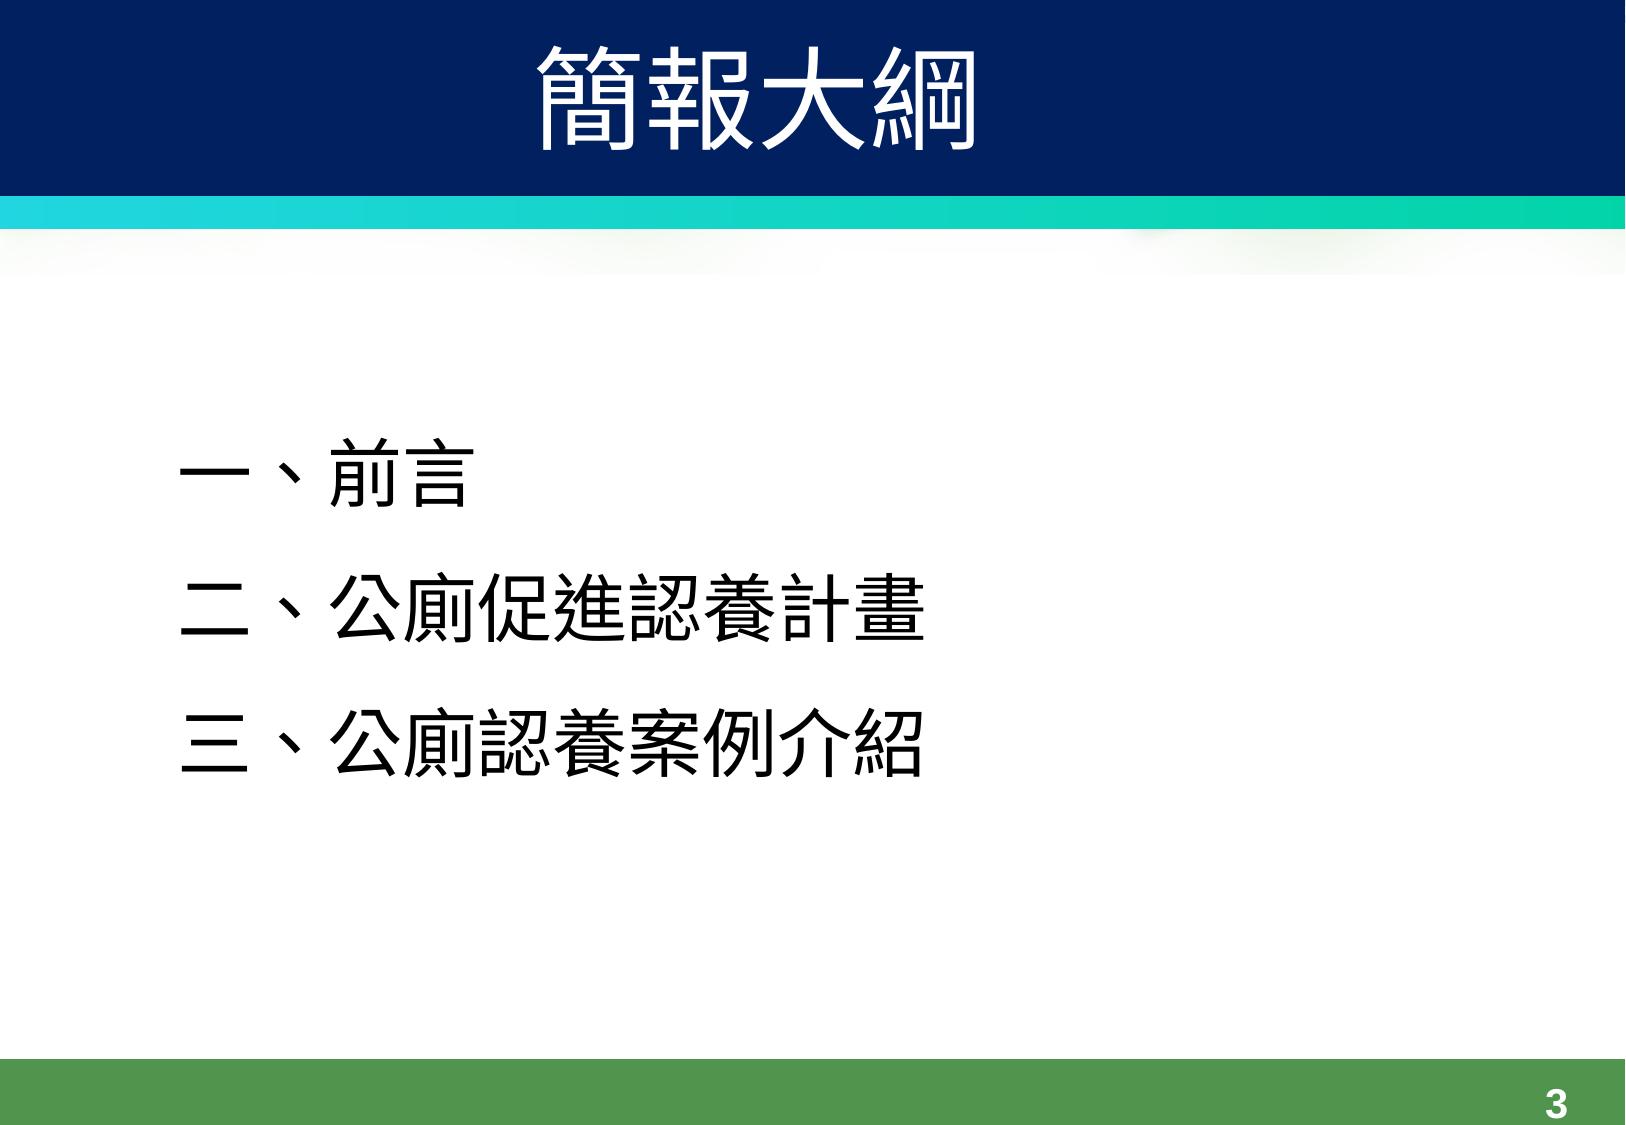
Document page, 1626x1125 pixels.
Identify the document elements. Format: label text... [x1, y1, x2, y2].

text_box 簡報大綱 [517, 21, 1179, 173]
text_box [0, 0, 1625, 229]
text_box [1530, 1069, 1625, 1125]
text_box 一、前言 二、公廁促進認養計畫 三、公廁認養案例介紹 [162, 373, 1593, 798]
